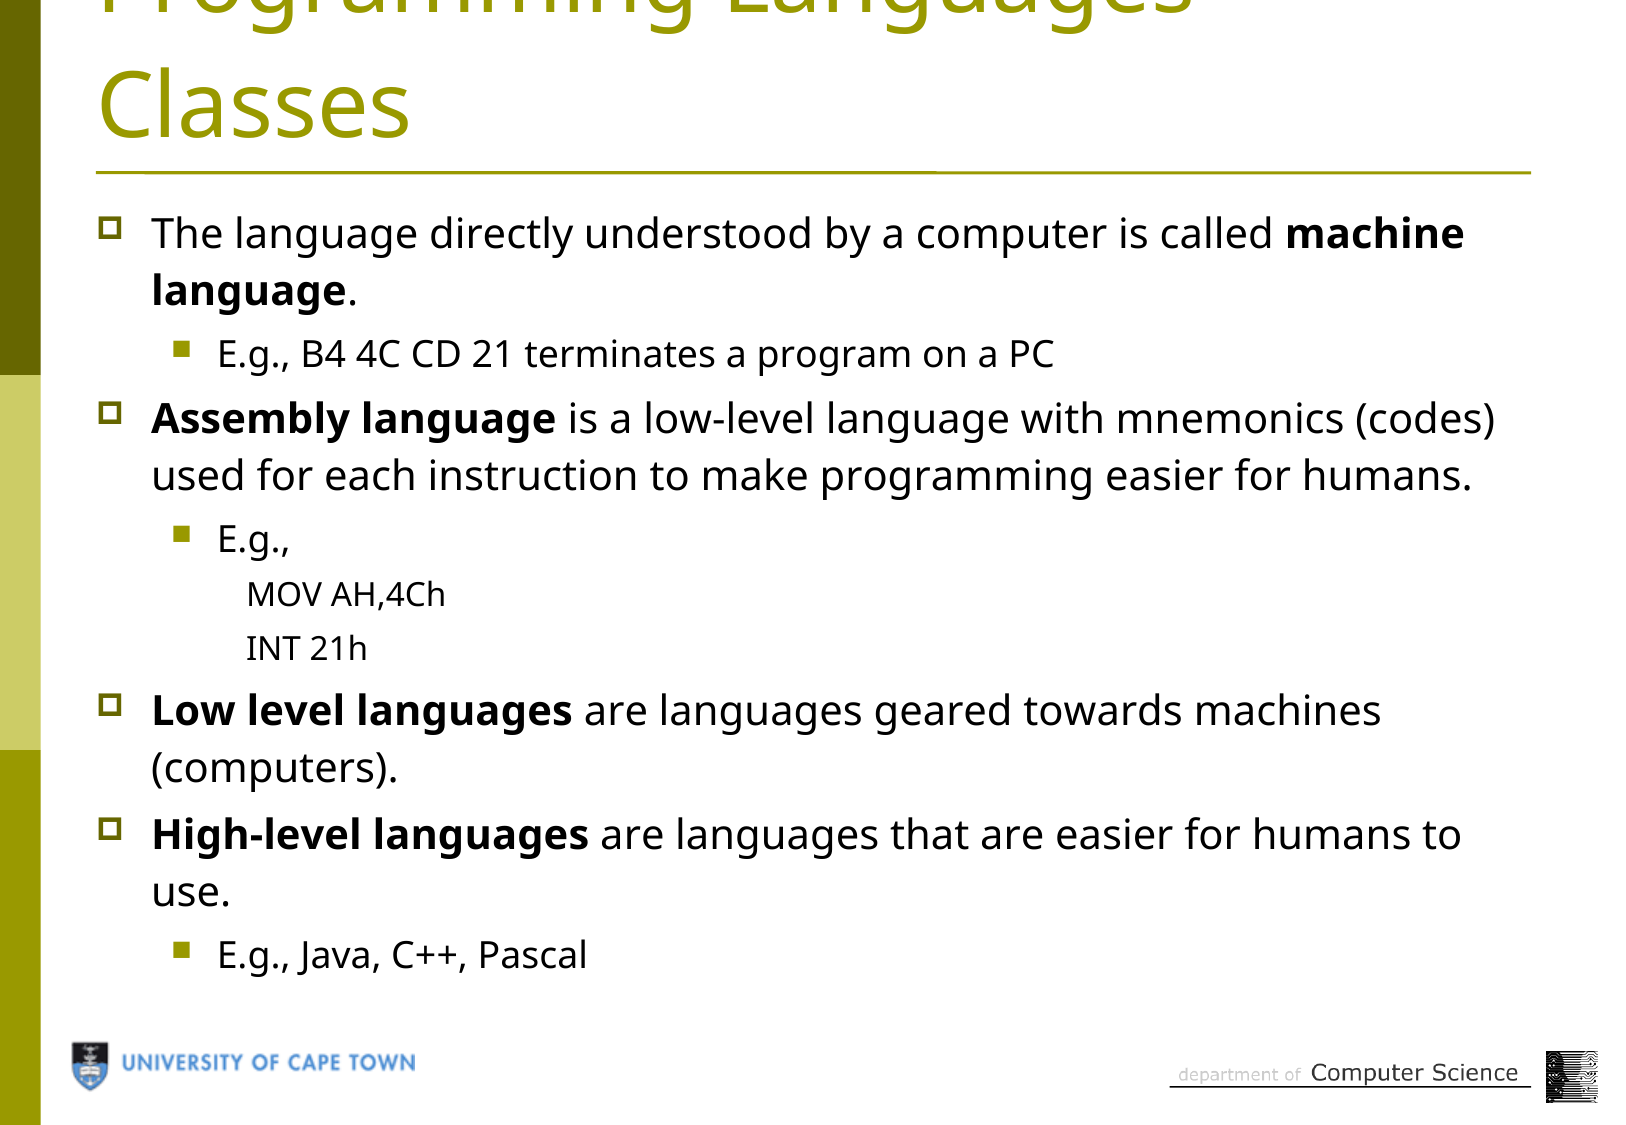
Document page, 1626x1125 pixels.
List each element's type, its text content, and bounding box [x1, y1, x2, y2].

picture [61, 1024, 415, 1103]
list The language directly understood by a computer is called machine language. E.g., B4 4C CD 21 terminates a program on a PC Assembly language is a low-level language with mnemonics (codes) used for each instruction to make programming easier for humans. E.g., MOV AH,4Ch INT 21h Low level languages are languages geared towards machines (computers). High-level languages are languages that are easier for humans to use. E.g., Java, C++, Pascal [81, 196, 1544, 1006]
title Programming Languages Classes [81, 45, 1544, 173]
picture [1169, 1043, 1532, 1091]
picture [1546, 1051, 1598, 1103]
